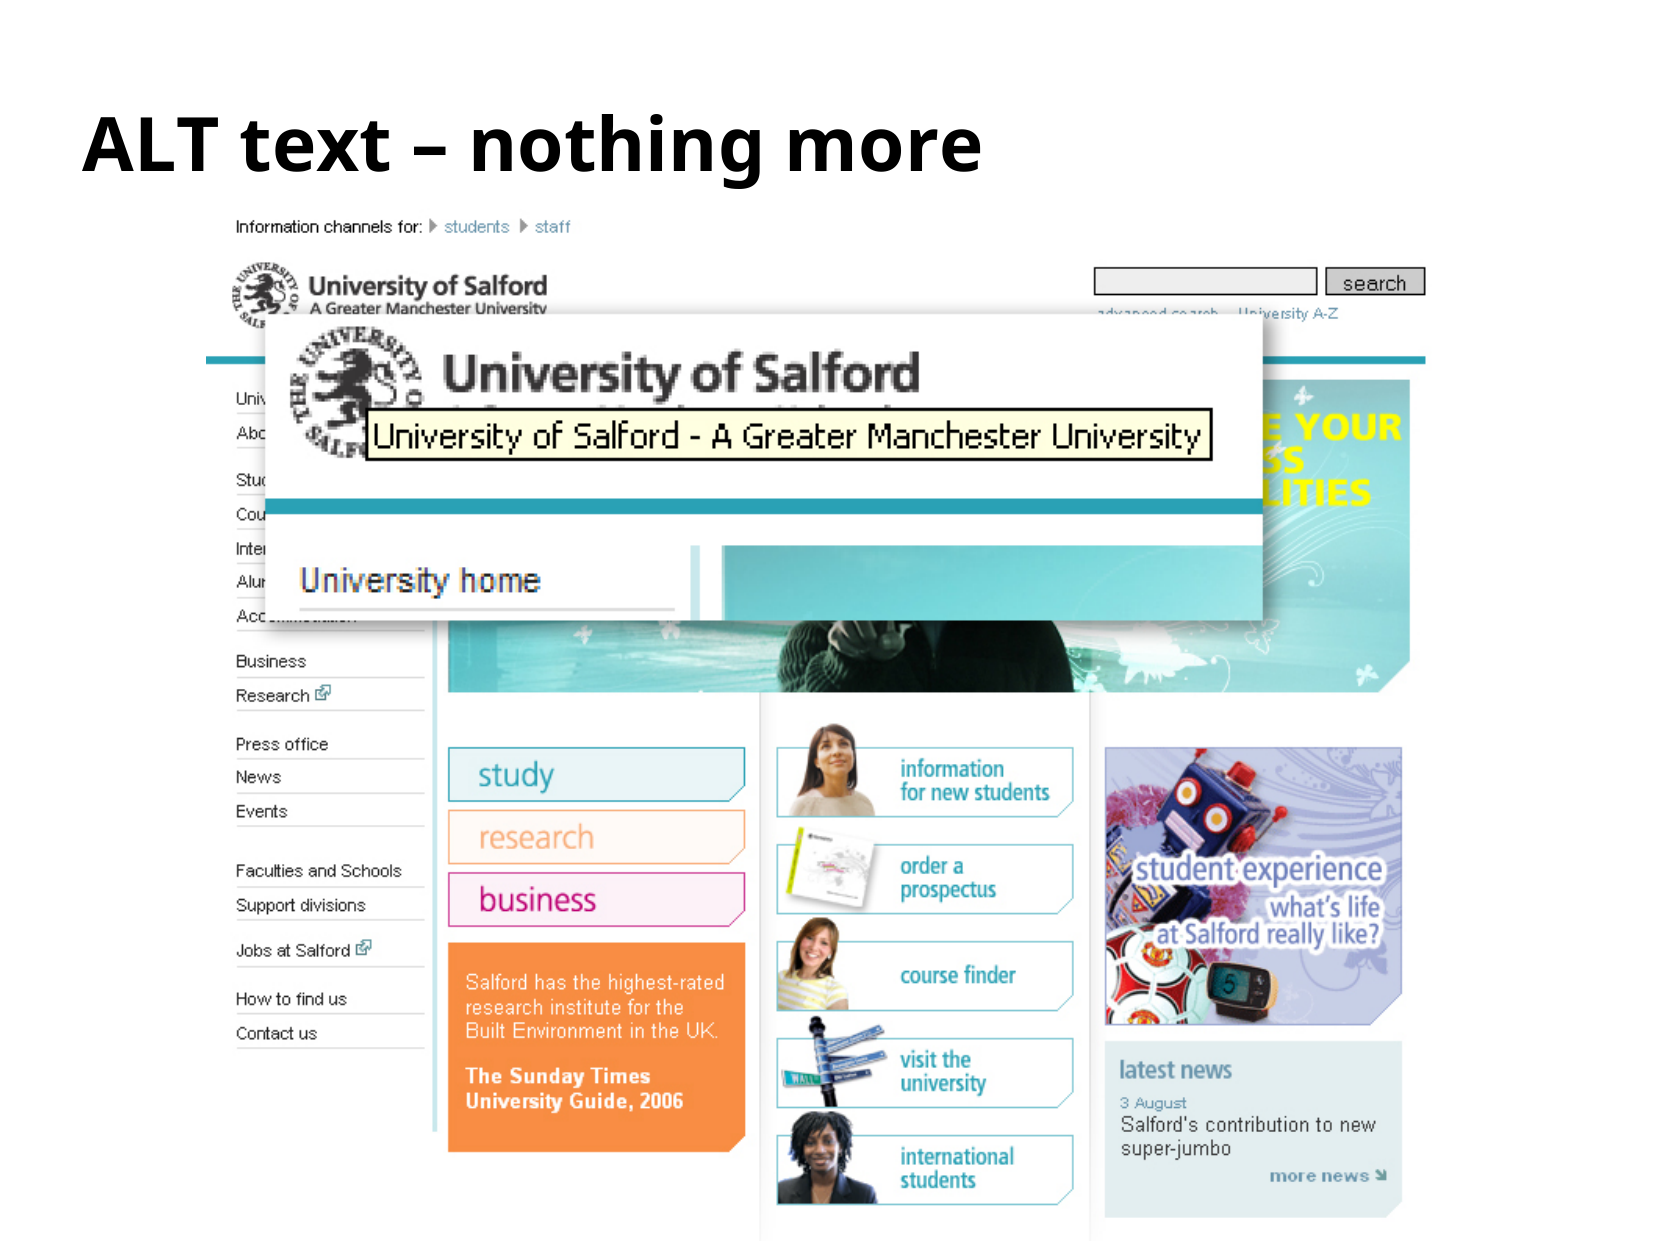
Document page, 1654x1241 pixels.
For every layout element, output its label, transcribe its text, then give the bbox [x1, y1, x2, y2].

picture [206, 208, 1432, 1241]
title ALT text – nothing more [82, 86, 1571, 200]
